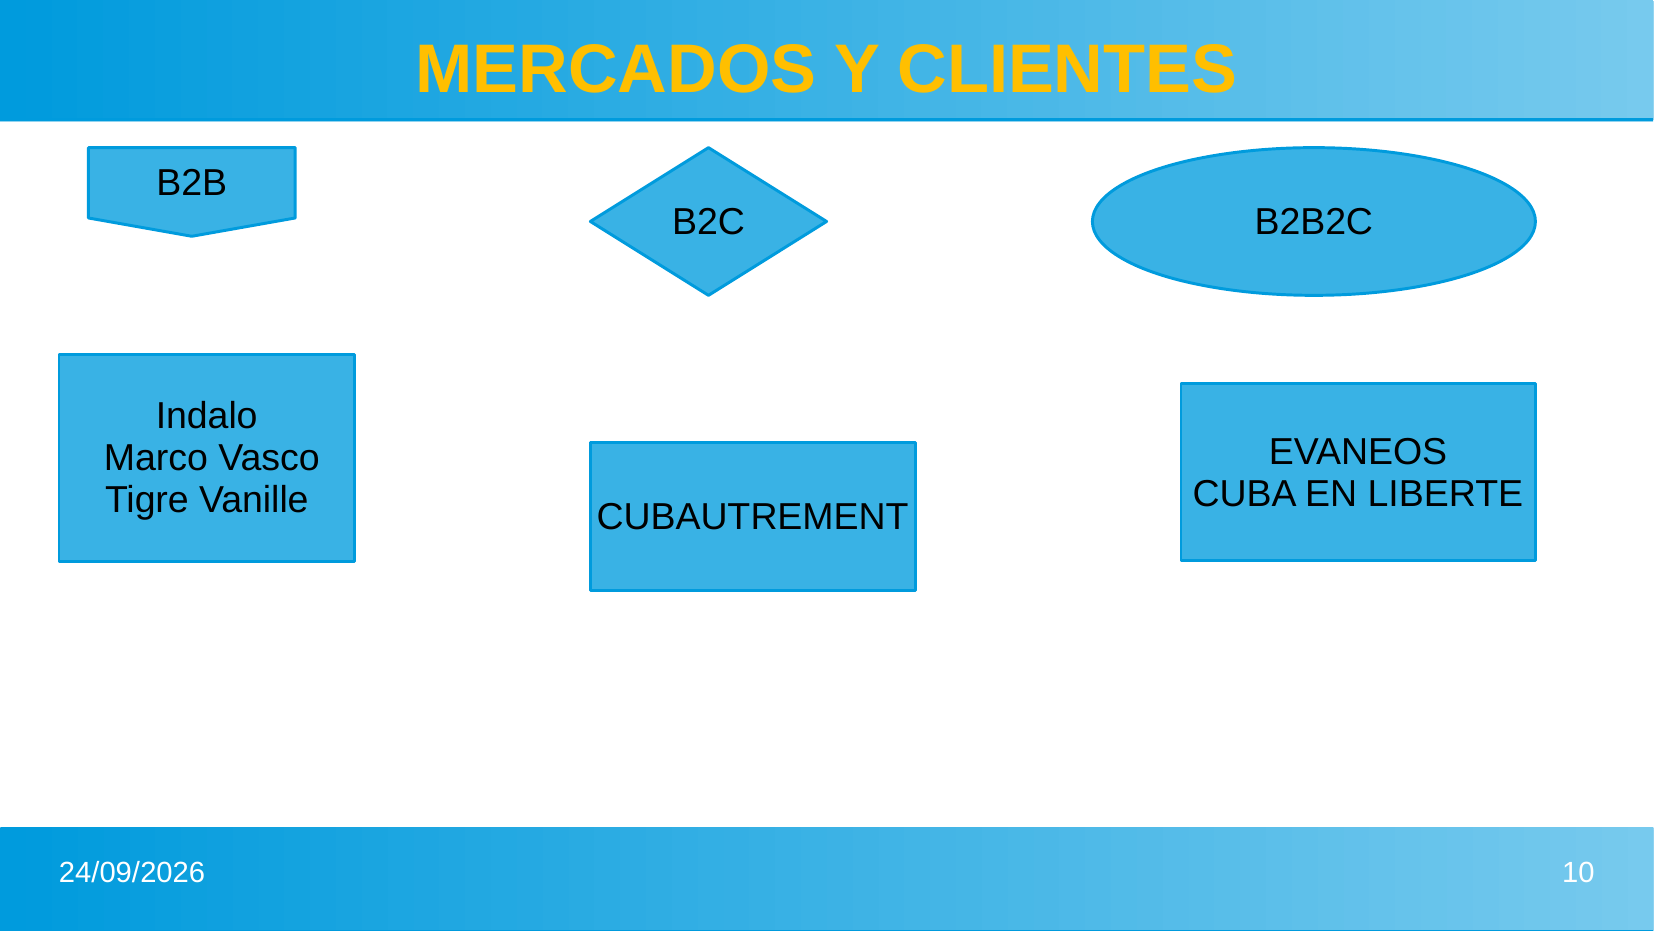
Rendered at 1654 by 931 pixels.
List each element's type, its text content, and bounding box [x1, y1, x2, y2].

text_box B2B2C [1092, 147, 1536, 296]
text_box B2C [590, 147, 827, 296]
title MERCADOS Y CLIENTES [58, 29, 1595, 108]
text_box CUBAUTREMENT [590, 442, 916, 591]
text_box Indalo Marco Vasco Tigre Vanille [58, 354, 355, 562]
text_box EVANEOS CUBA EN LIBERTE [1180, 383, 1536, 561]
text_box B2B [88, 147, 296, 237]
